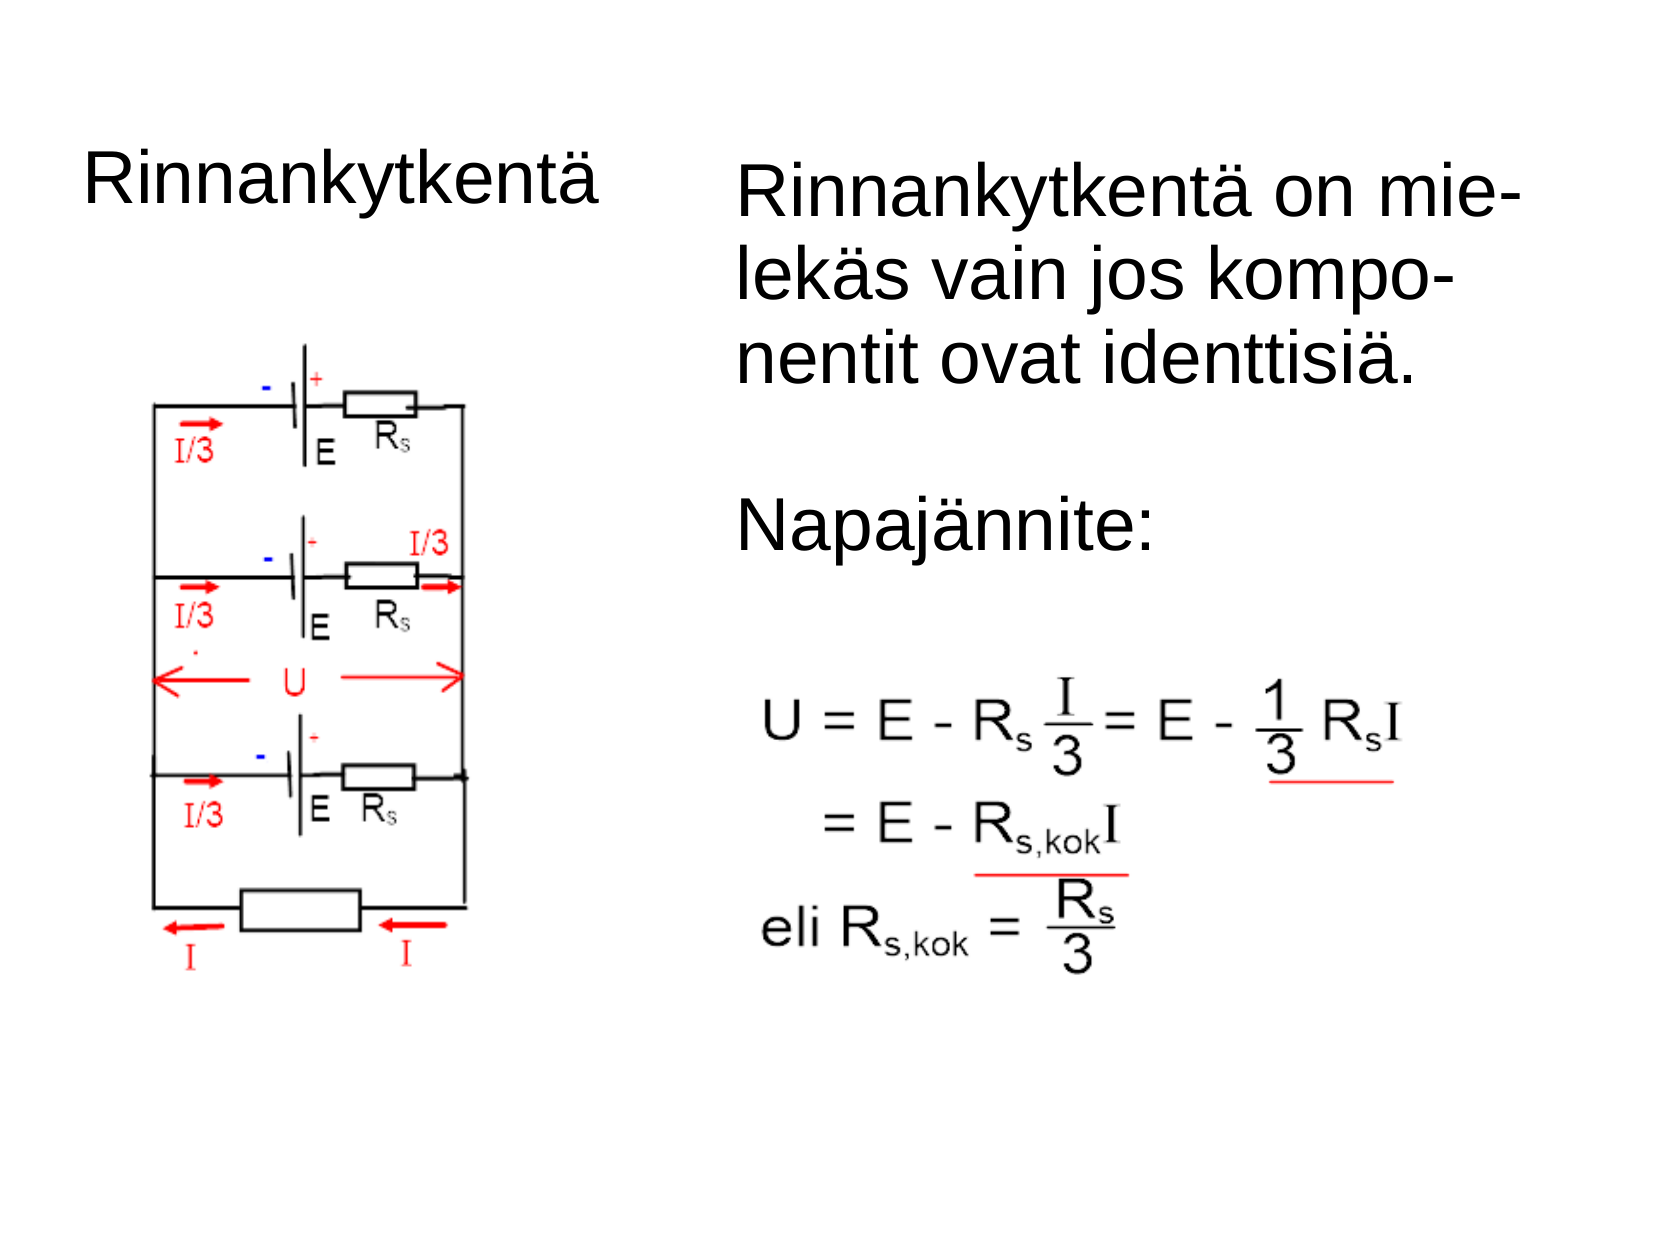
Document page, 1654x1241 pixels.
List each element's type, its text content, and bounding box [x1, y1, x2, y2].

picture [733, 623, 1430, 1004]
picture [101, 258, 531, 1026]
text_box Rinnankytkentä [67, 129, 674, 402]
text_box Rinnankytkentä on mie-lekäs vain jos kompo-nentit ovat identtisiä. Napajännite: [720, 141, 1588, 582]
